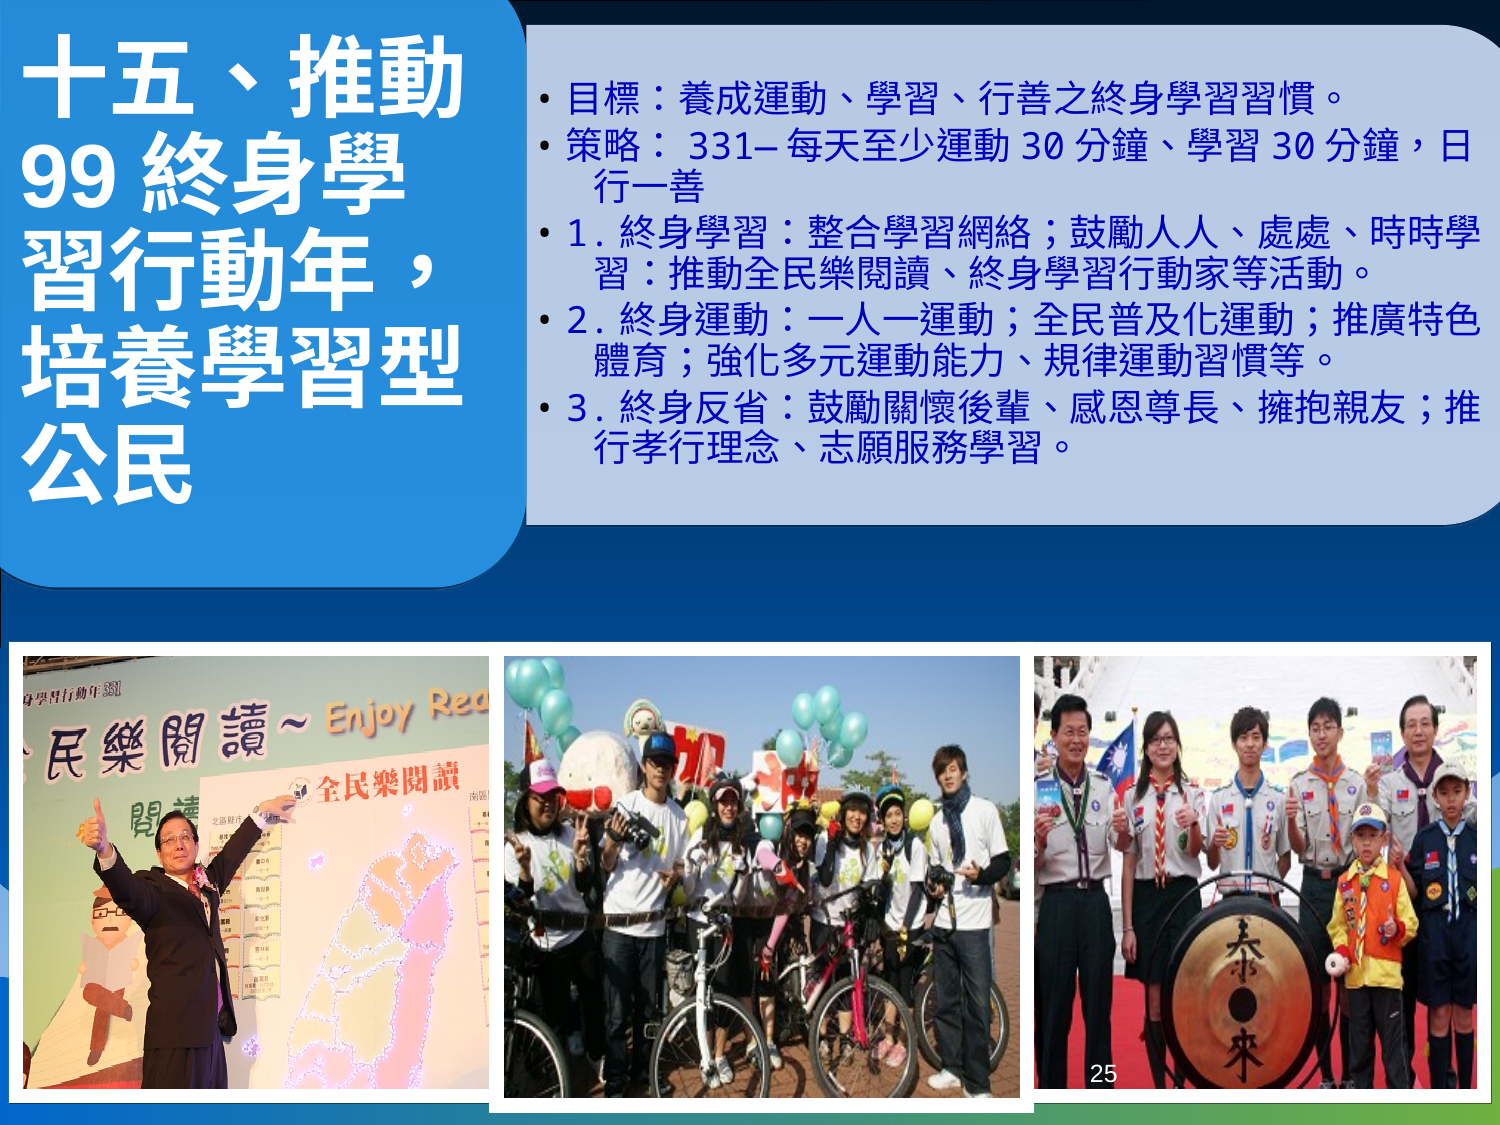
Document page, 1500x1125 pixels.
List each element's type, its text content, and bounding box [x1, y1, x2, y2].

text_box 目標：養成運動、學習、行善之終身學習習慣。 策略：331—每天至少運動30分鐘、學習30分鐘，日行一善 1.終身學習：整合學習網絡；鼓勵人人、處處、時時學習：推動全民樂閱讀、終身學習行動家等活動。 2.終身運動：一人一運動；全民普及化運動；推廣特色體育；強化多元運動能力、規律運動習慣等。 3.終身反省：鼓勵關懷後輩、感恩尊長、擁抱親友；推行孝行理念、志願服務學習。 [526, 24, 1500, 525]
picture [503, 656, 1020, 1098]
picture [1034, 656, 1477, 1089]
text_box 十五、推動99終身學習行動年，培養學習型公民 [0, 0, 527, 588]
picture [23, 656, 489, 1089]
text_box 25 [1074, 1042, 1426, 1103]
